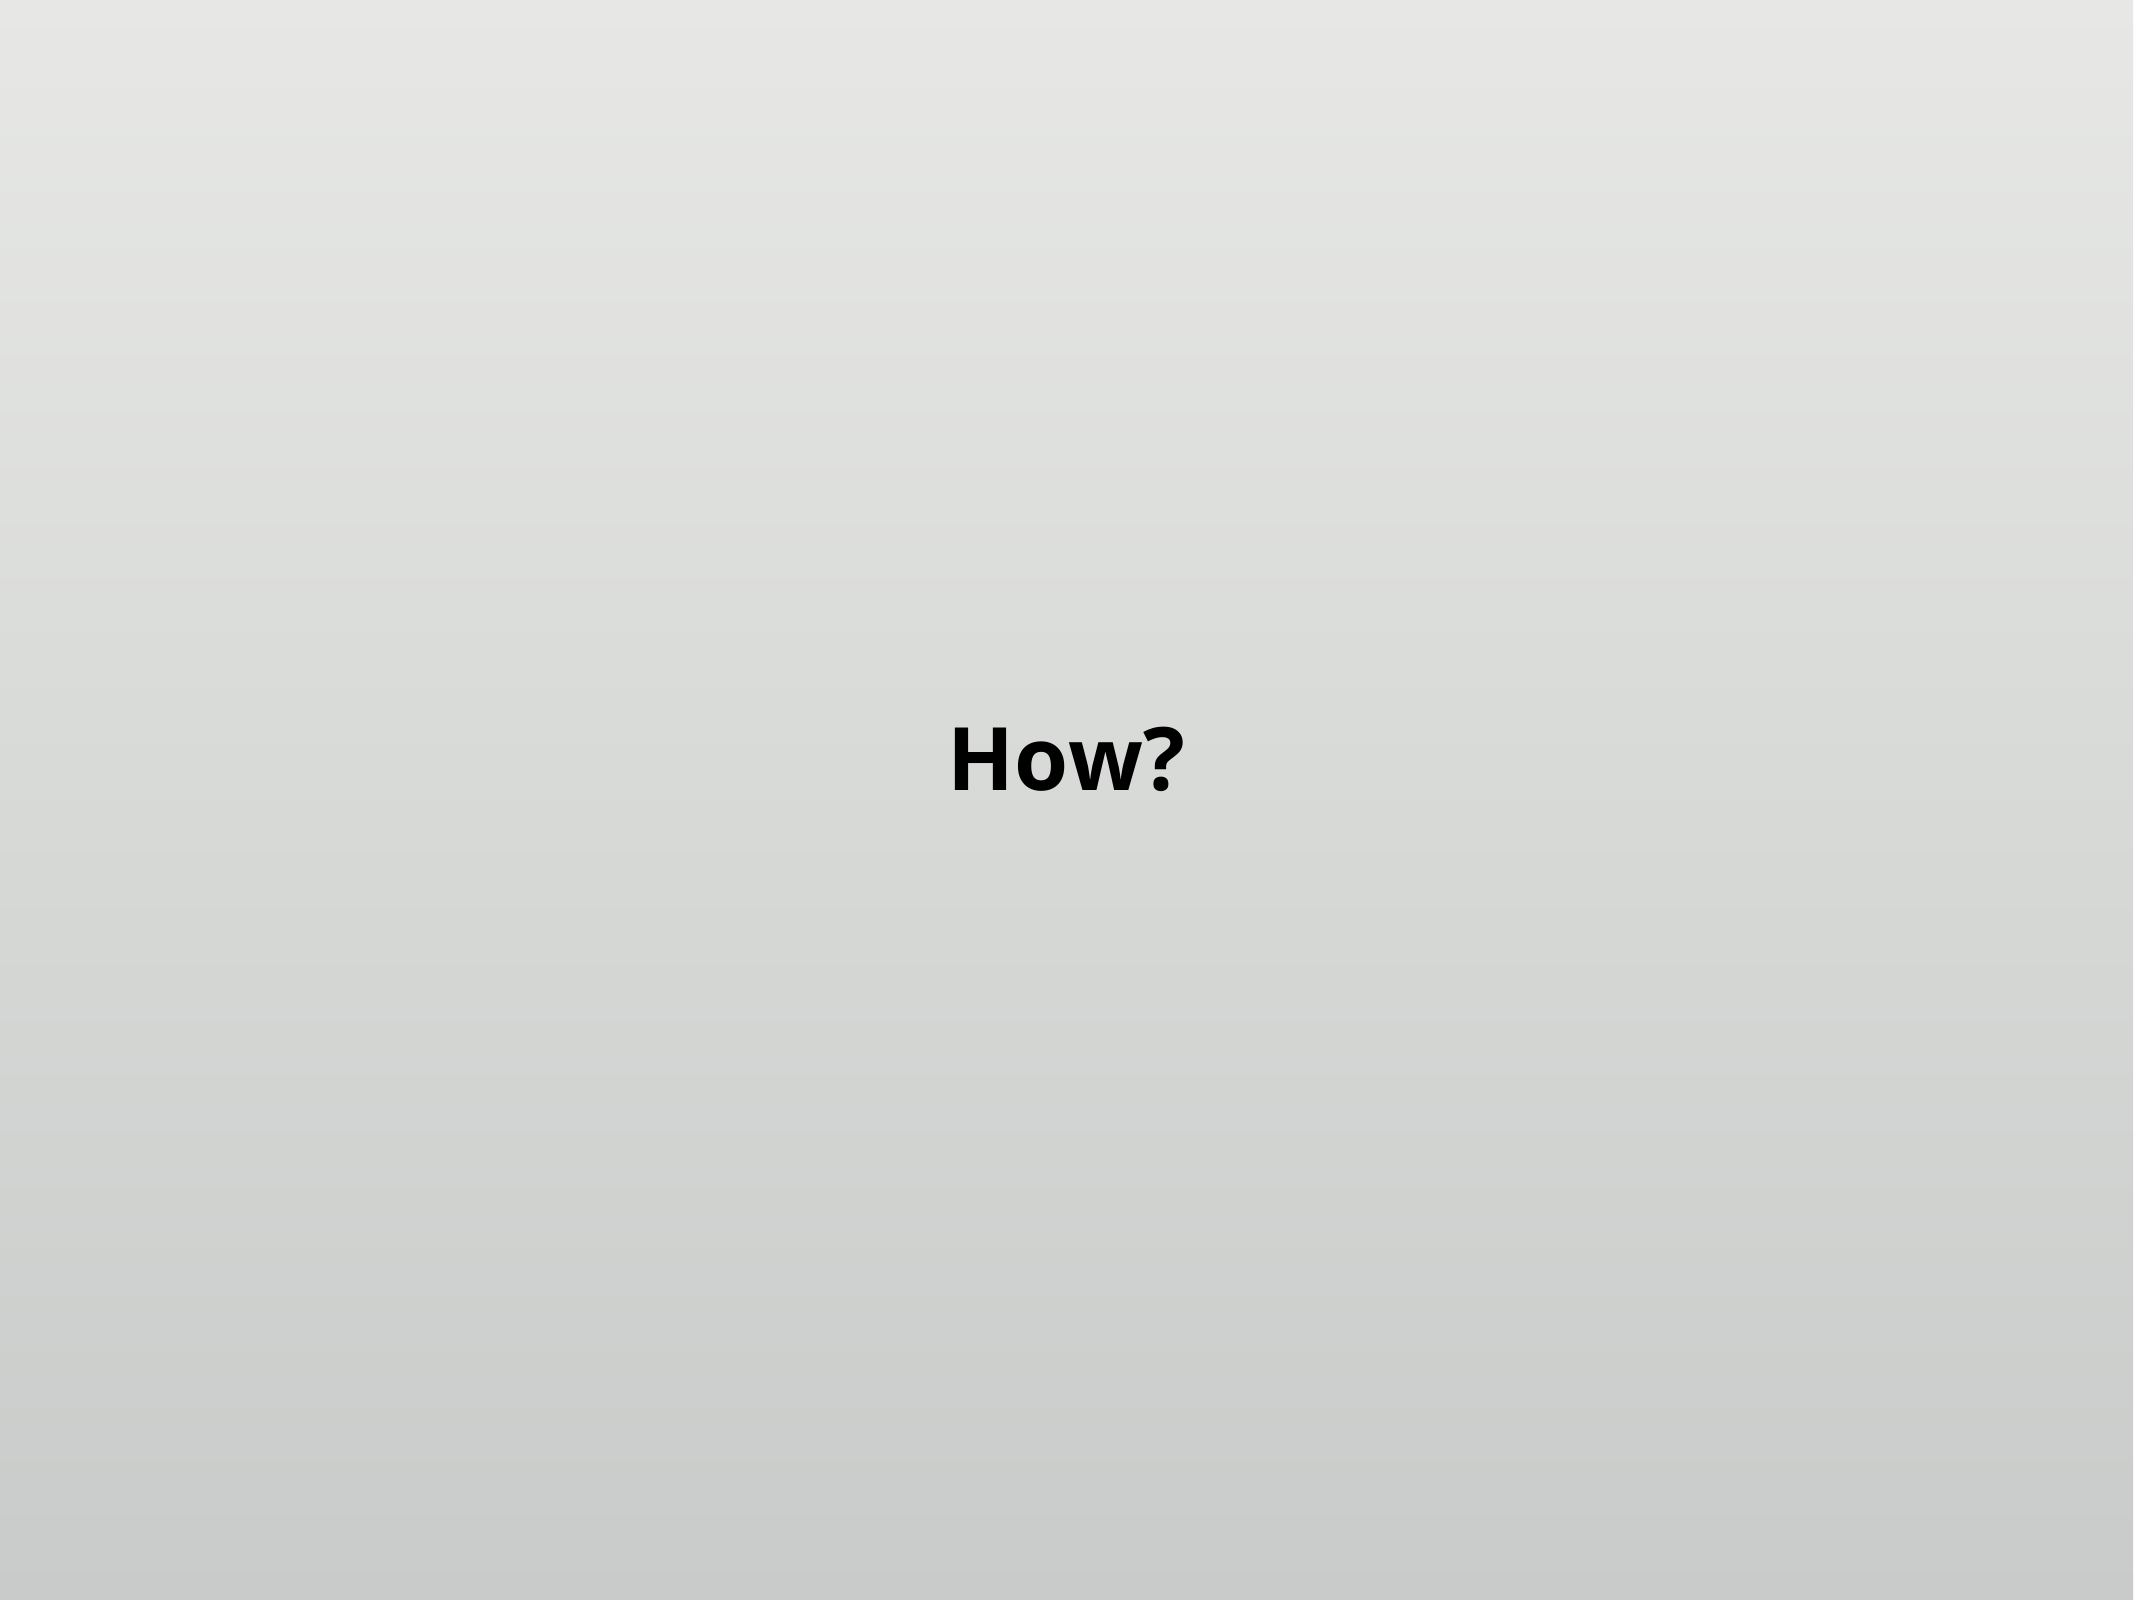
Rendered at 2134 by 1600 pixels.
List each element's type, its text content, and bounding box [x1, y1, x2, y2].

title How? [93, 495, 2040, 1017]
